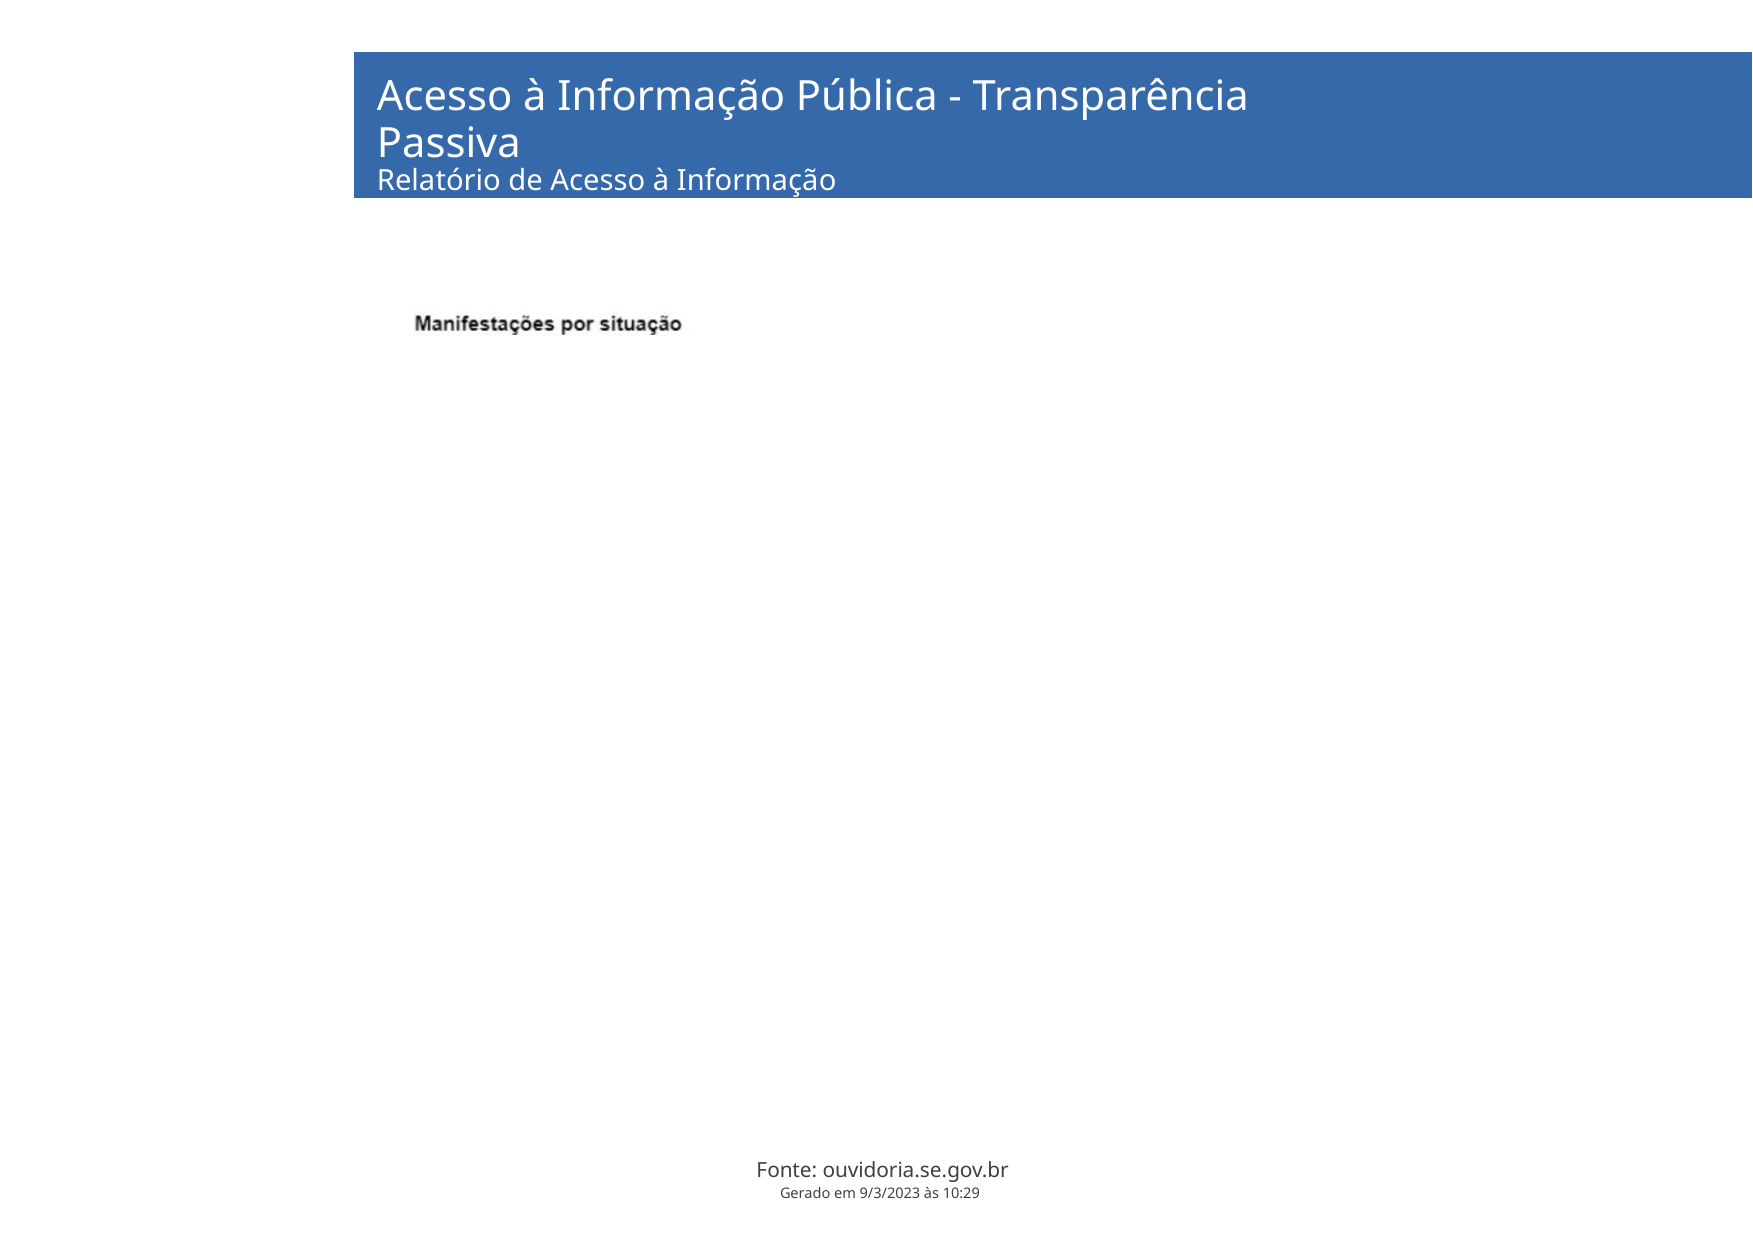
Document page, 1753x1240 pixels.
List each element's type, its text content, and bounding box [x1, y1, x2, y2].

text_box Gerado em 9/3/2023 às 10:29 [780, 1184, 999, 1202]
text_box [354, 52, 1752, 198]
text_box Fonte: ouvidoria.se.gov.br [756, 1158, 1023, 1182]
text_box Acesso à Informação Pública - Transparência Passiva Relatório de Acesso à Informação EMSETURFevereiro a Fevereiro de 2023 [376, 72, 1403, 228]
text_box [155, 211, 1599, 1028]
